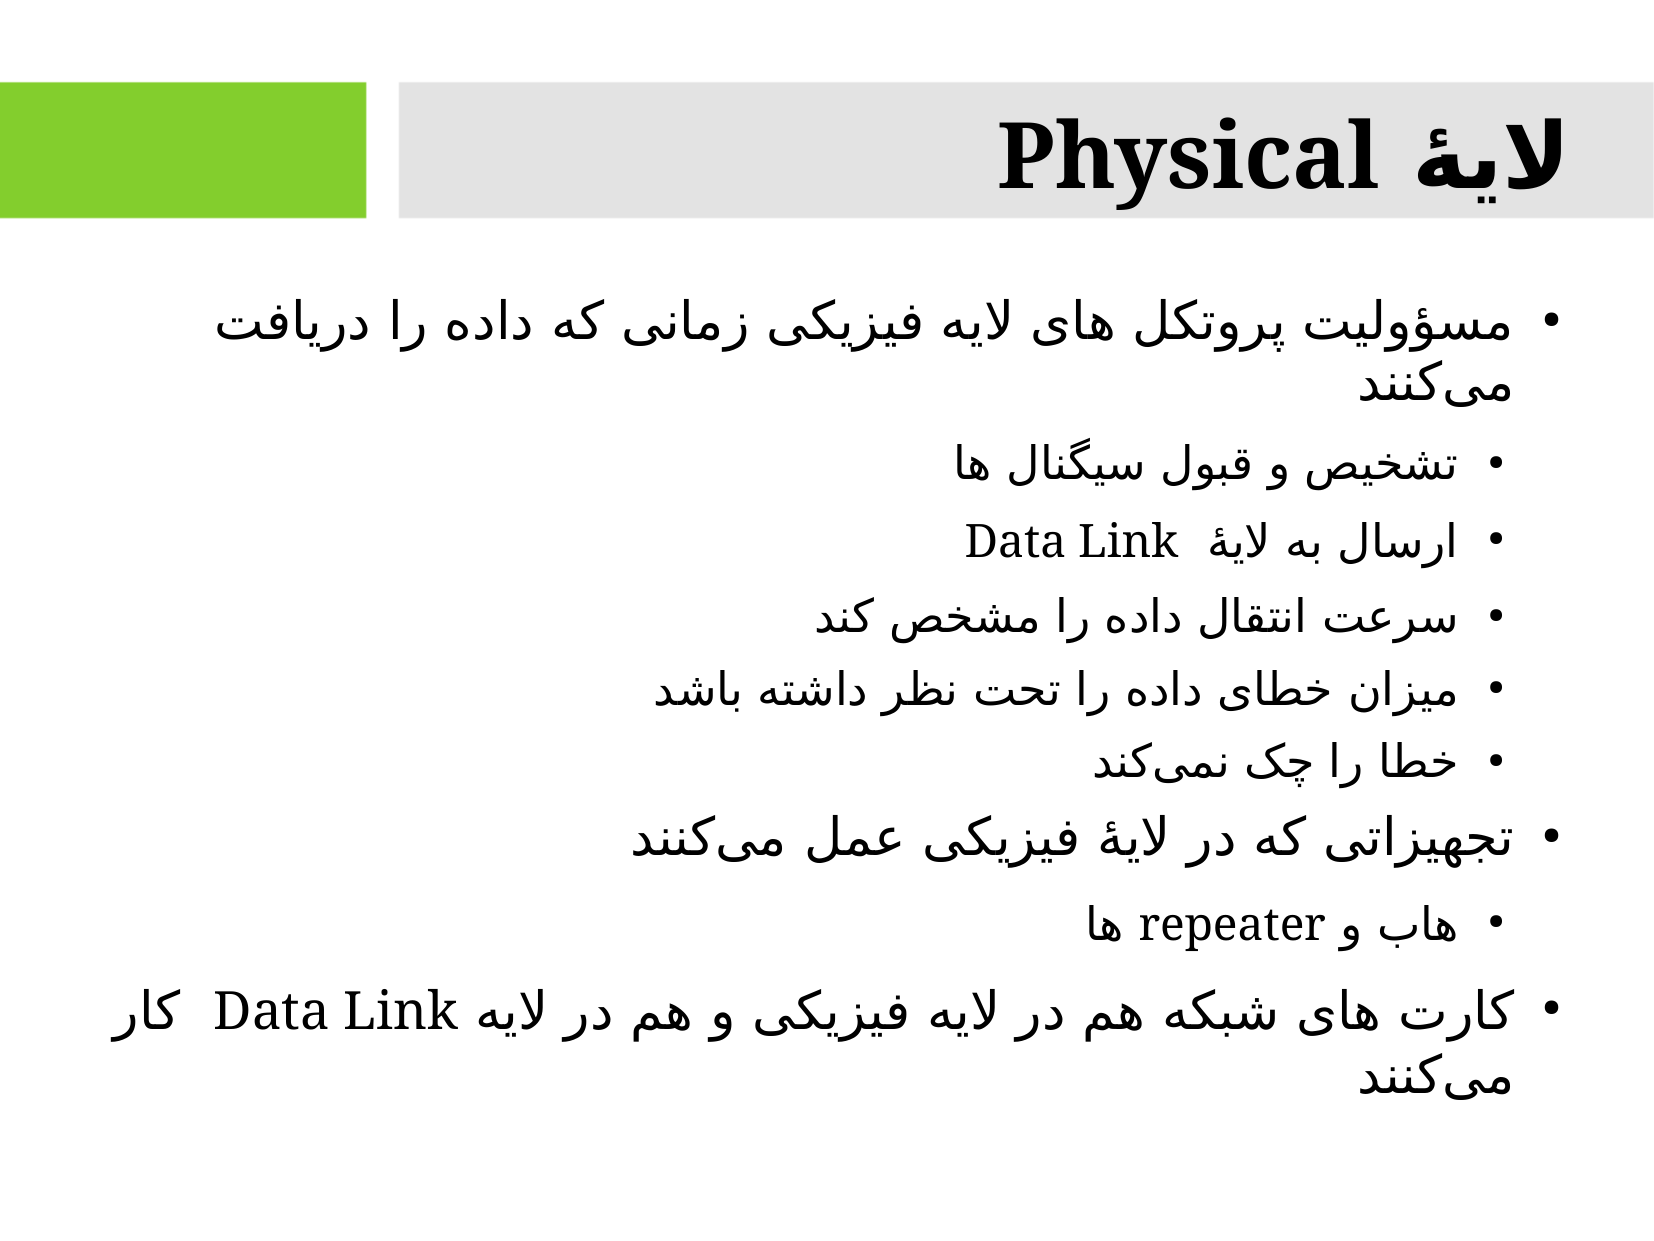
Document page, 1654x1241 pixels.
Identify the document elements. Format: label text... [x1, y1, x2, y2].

title لایهٔ Physical [82, 49, 1571, 257]
list مسؤولیت پروتکل های لایه فیزیکی زمانی که داده را دریافت می‌کنند تشخیص و قبول سیگنال ها ارسال به لایهٔ Data Link سرعت انتقال داده را مشخص کند میزان خطای داده را تحت نظر داشته باشد خطا را چک نمی‌کند تجهیزاتی که در لایهٔ فیزیکی عمل می‌کنند هاب و repeater ها کارت های شبکه هم در لایه فیزیکی و هم در لایه Data Link کار می‌کنند [82, 290, 1571, 1109]
picture [0, 0, 1654, 1241]
